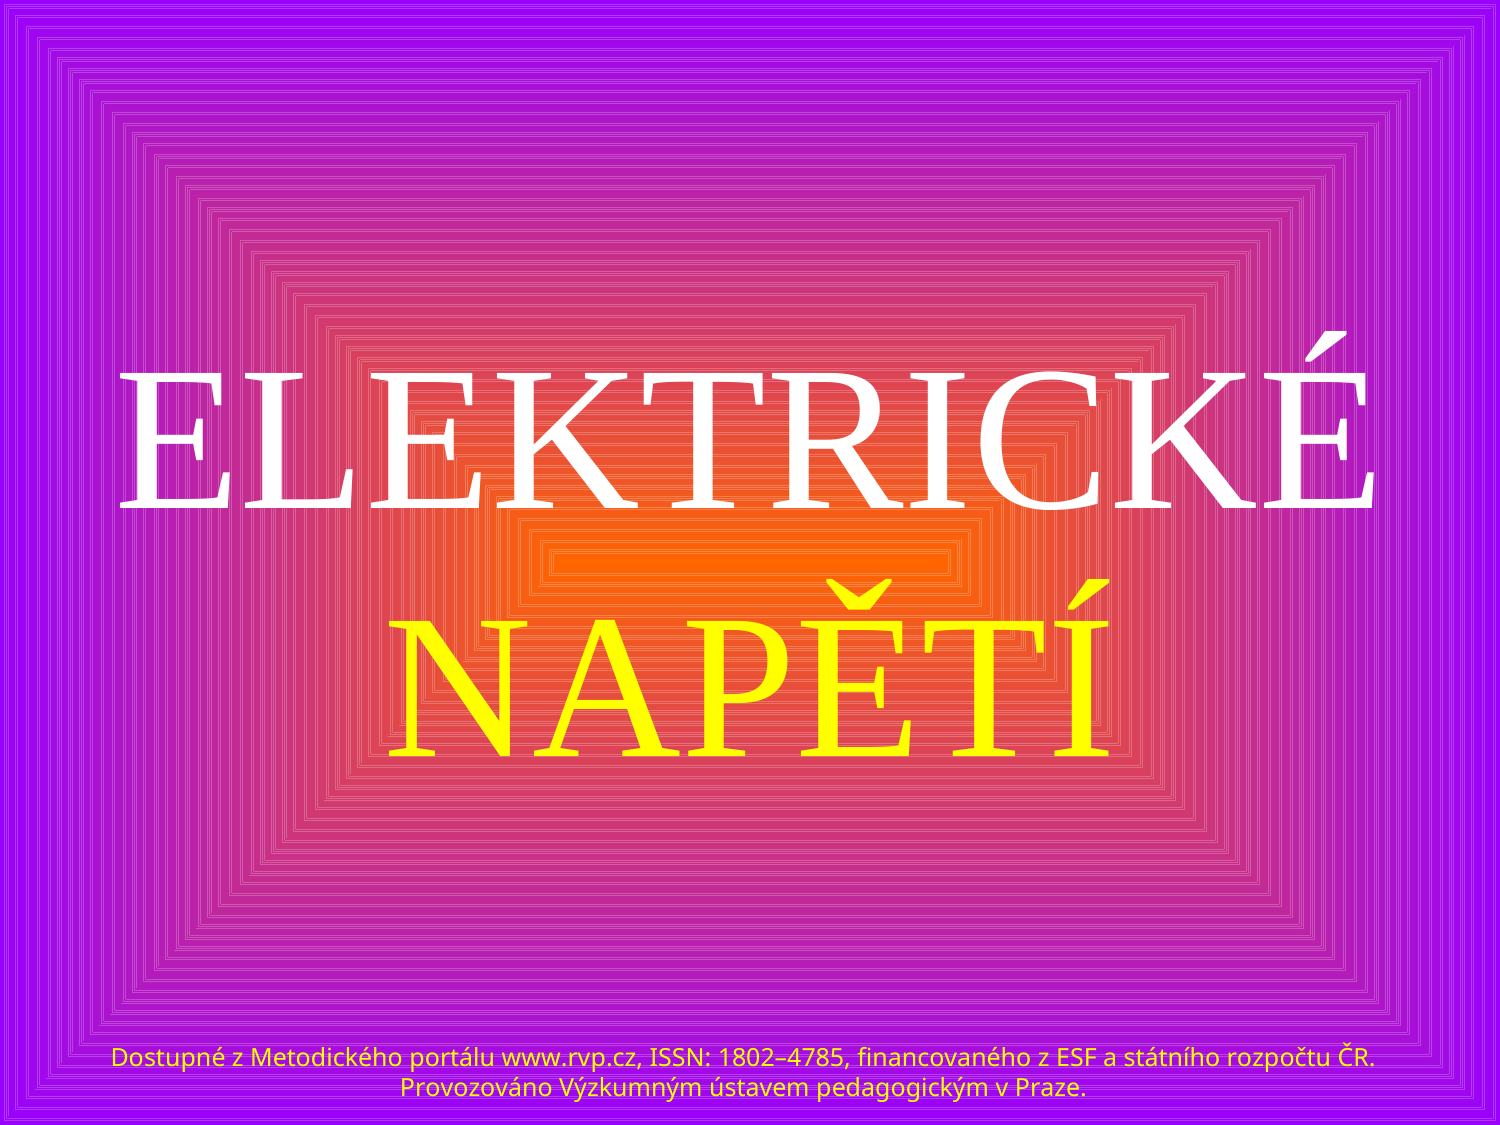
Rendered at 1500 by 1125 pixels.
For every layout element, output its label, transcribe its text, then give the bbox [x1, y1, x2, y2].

text_box Dostupné z Metodického portálu www.rvp.cz, ISSN: 1802–4785, financovaného z ESF a státního rozpočtu ČR. Provozováno Výzkumným ústavem pedagogickým v Praze. [35, 1041, 1454, 1102]
text_box ELEKTRICKÉ NAPĚTÍ [0, 294, 1500, 806]
